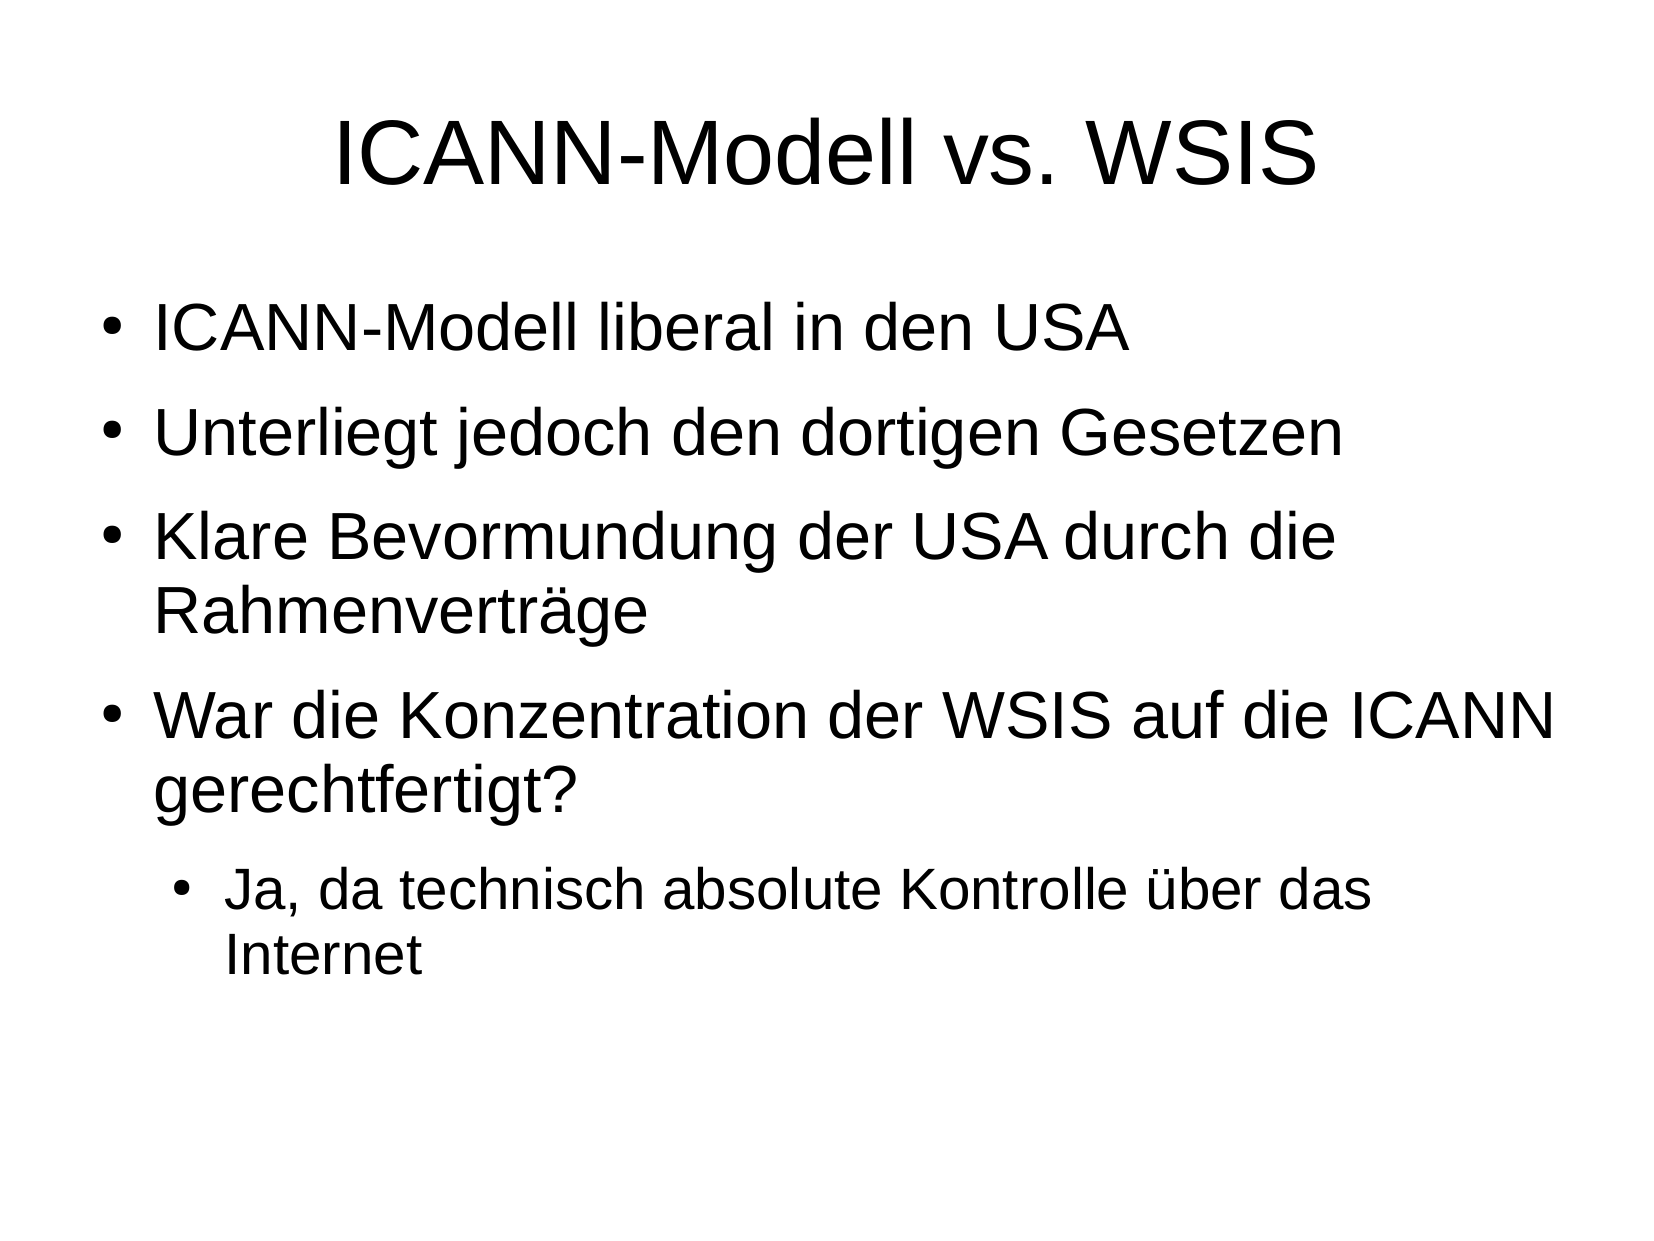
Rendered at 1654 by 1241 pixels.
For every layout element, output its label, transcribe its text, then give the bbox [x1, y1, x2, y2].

title ICANN-Modell vs. WSIS [82, 49, 1571, 257]
list ICANN-Modell liberal in den USA Unterliegt jedoch den dortigen Gesetzen Klare Bevormundung der USA durch die Rahmenverträge War die Konzentration der WSIS auf die ICANN gerechtfertigt? Ja, da technisch absolute Kontrolle über das Internet [82, 290, 1571, 1109]
